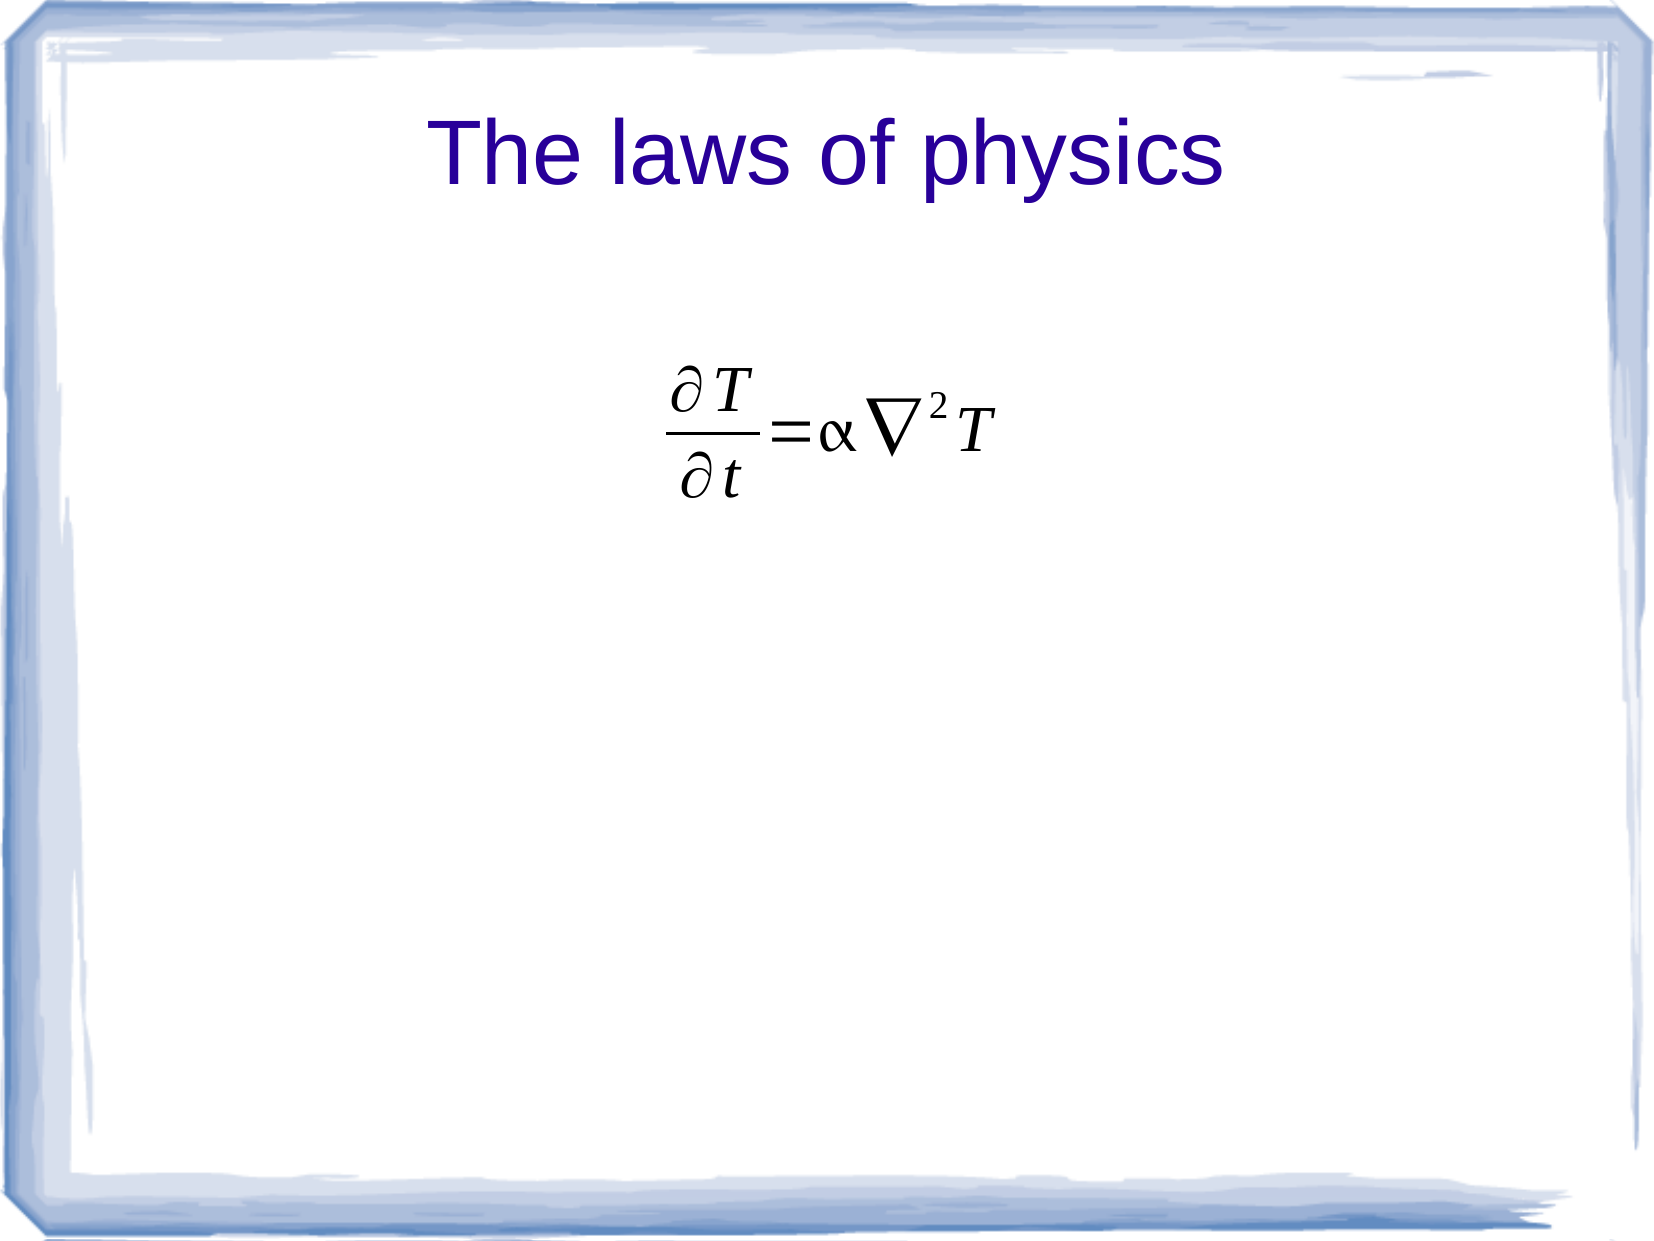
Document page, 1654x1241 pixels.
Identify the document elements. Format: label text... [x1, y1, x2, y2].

title The laws of physics [82, 56, 1571, 250]
picture [0, 0, 1654, 1241]
chart [646, 352, 1007, 513]
